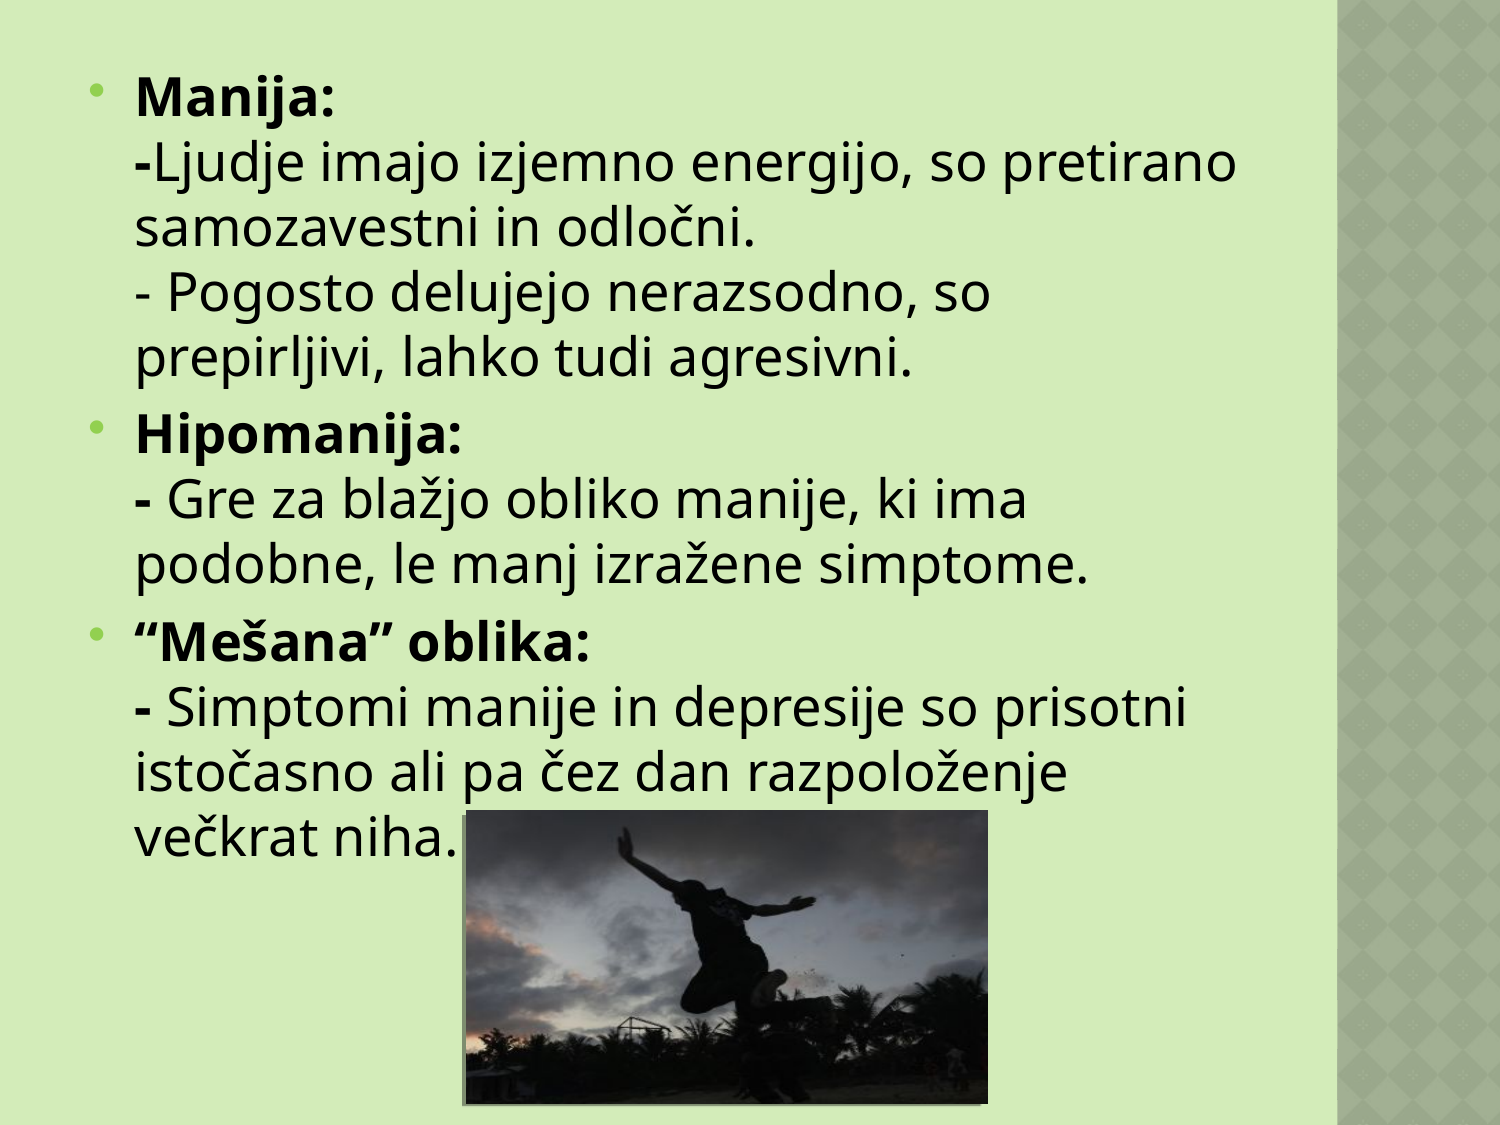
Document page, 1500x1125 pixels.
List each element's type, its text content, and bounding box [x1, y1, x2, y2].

picture [466, 810, 988, 1104]
list Manija: -Ljudje imajo izjemno energijo, so pretirano samozavestni in odločni. - Pogosto delujejo nerazsodno, so prepirljivi, lahko tudi agresivni. Hipomanija: - Gre za blažjo obliko manije, ki ima podobne, le manj izražene simptome. “Mešana” oblika: - Simptomi manije in depresije so prisotni istočasno ali pa čez dan razpoloženje večkrat niha. [75, 54, 1263, 1060]
